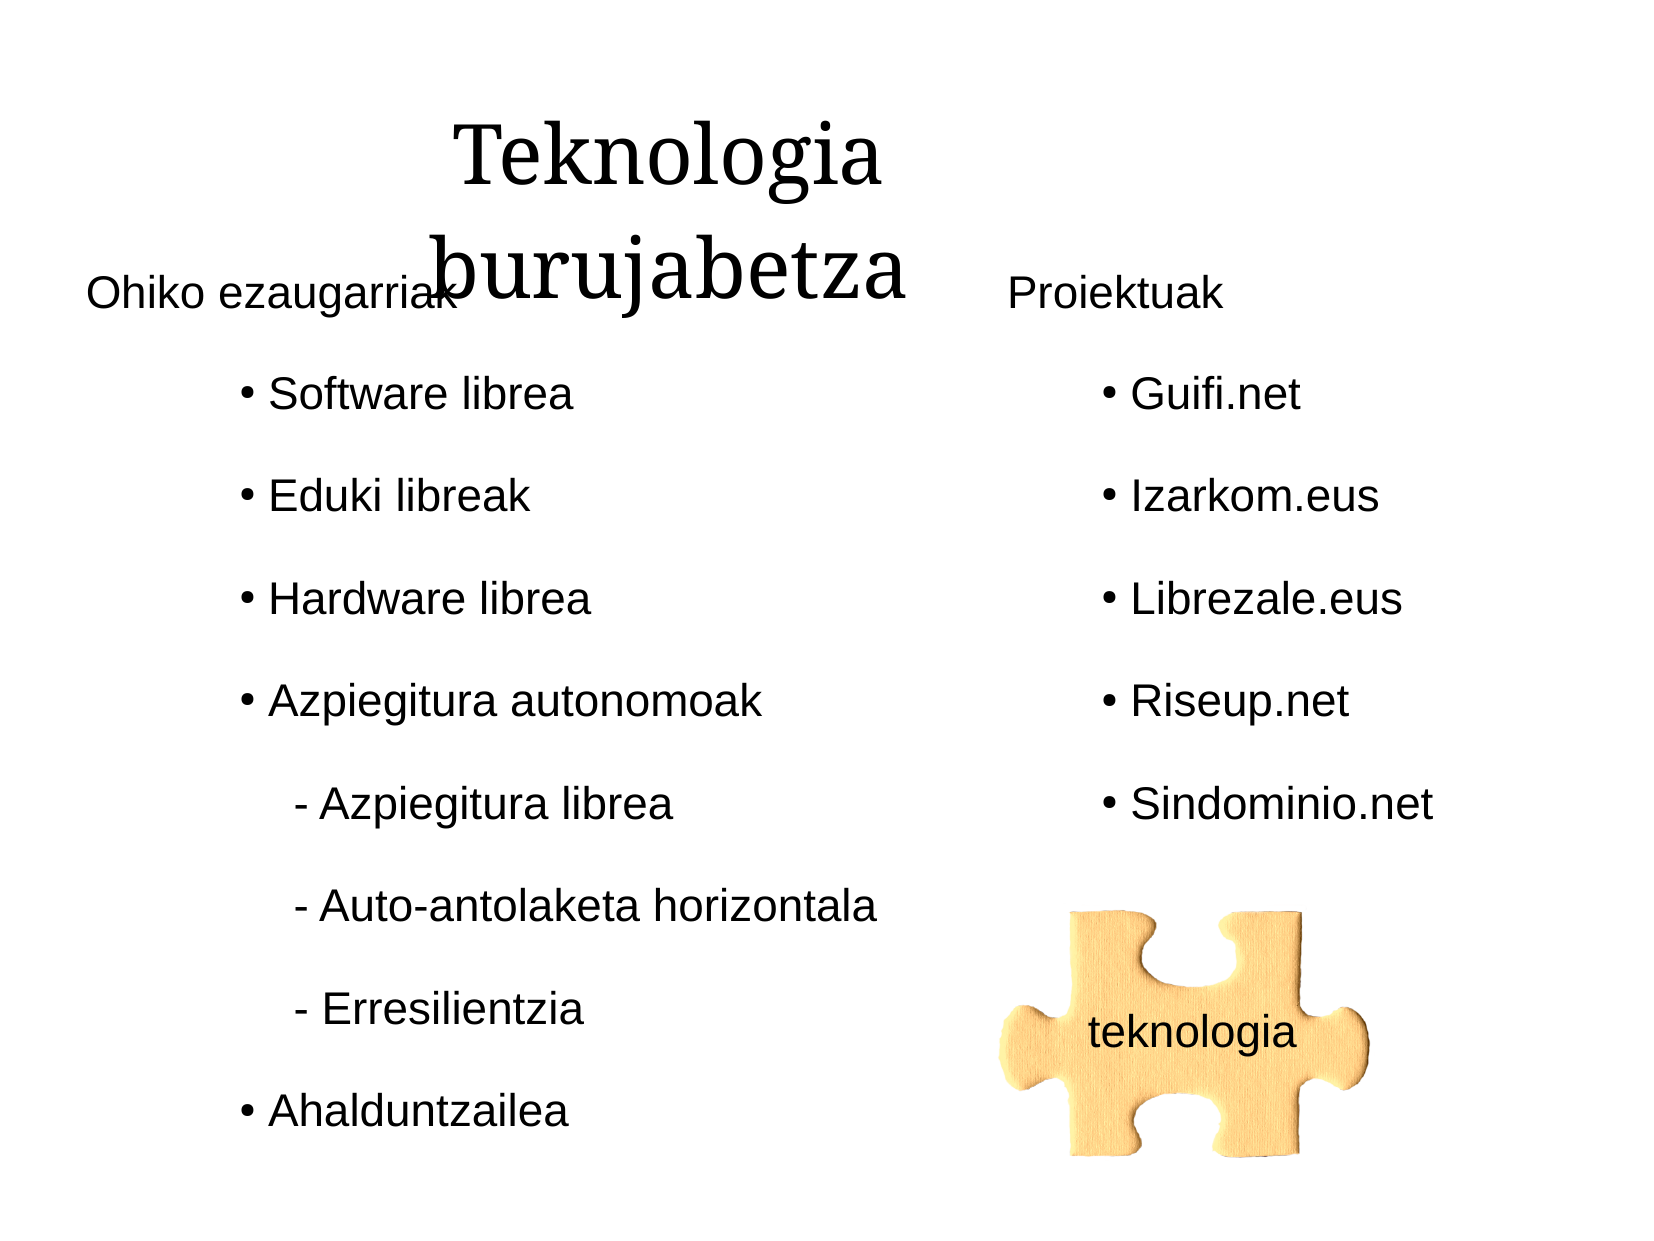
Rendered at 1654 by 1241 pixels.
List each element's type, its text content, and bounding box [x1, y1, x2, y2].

text_box teknologia [1073, 998, 1313, 1081]
text_box Software librea Eduki libreak Hardware librea Azpiegitura autonomoak - Azpiegitura librea - Auto-antolaketa horizontala - Erresilientzia Ahalduntzailea [224, 360, 893, 1196]
picture [997, 903, 1375, 1162]
text_box Teknologia burujabetza [413, 88, 1300, 270]
text_box Proiektuak [992, 260, 1630, 378]
text_box Guifi.net Izarkom.eus Librezale.eus Riseup.net Sindominio.net [1086, 360, 1595, 1196]
text_box Ohiko ezaugarriak [70, 260, 709, 378]
